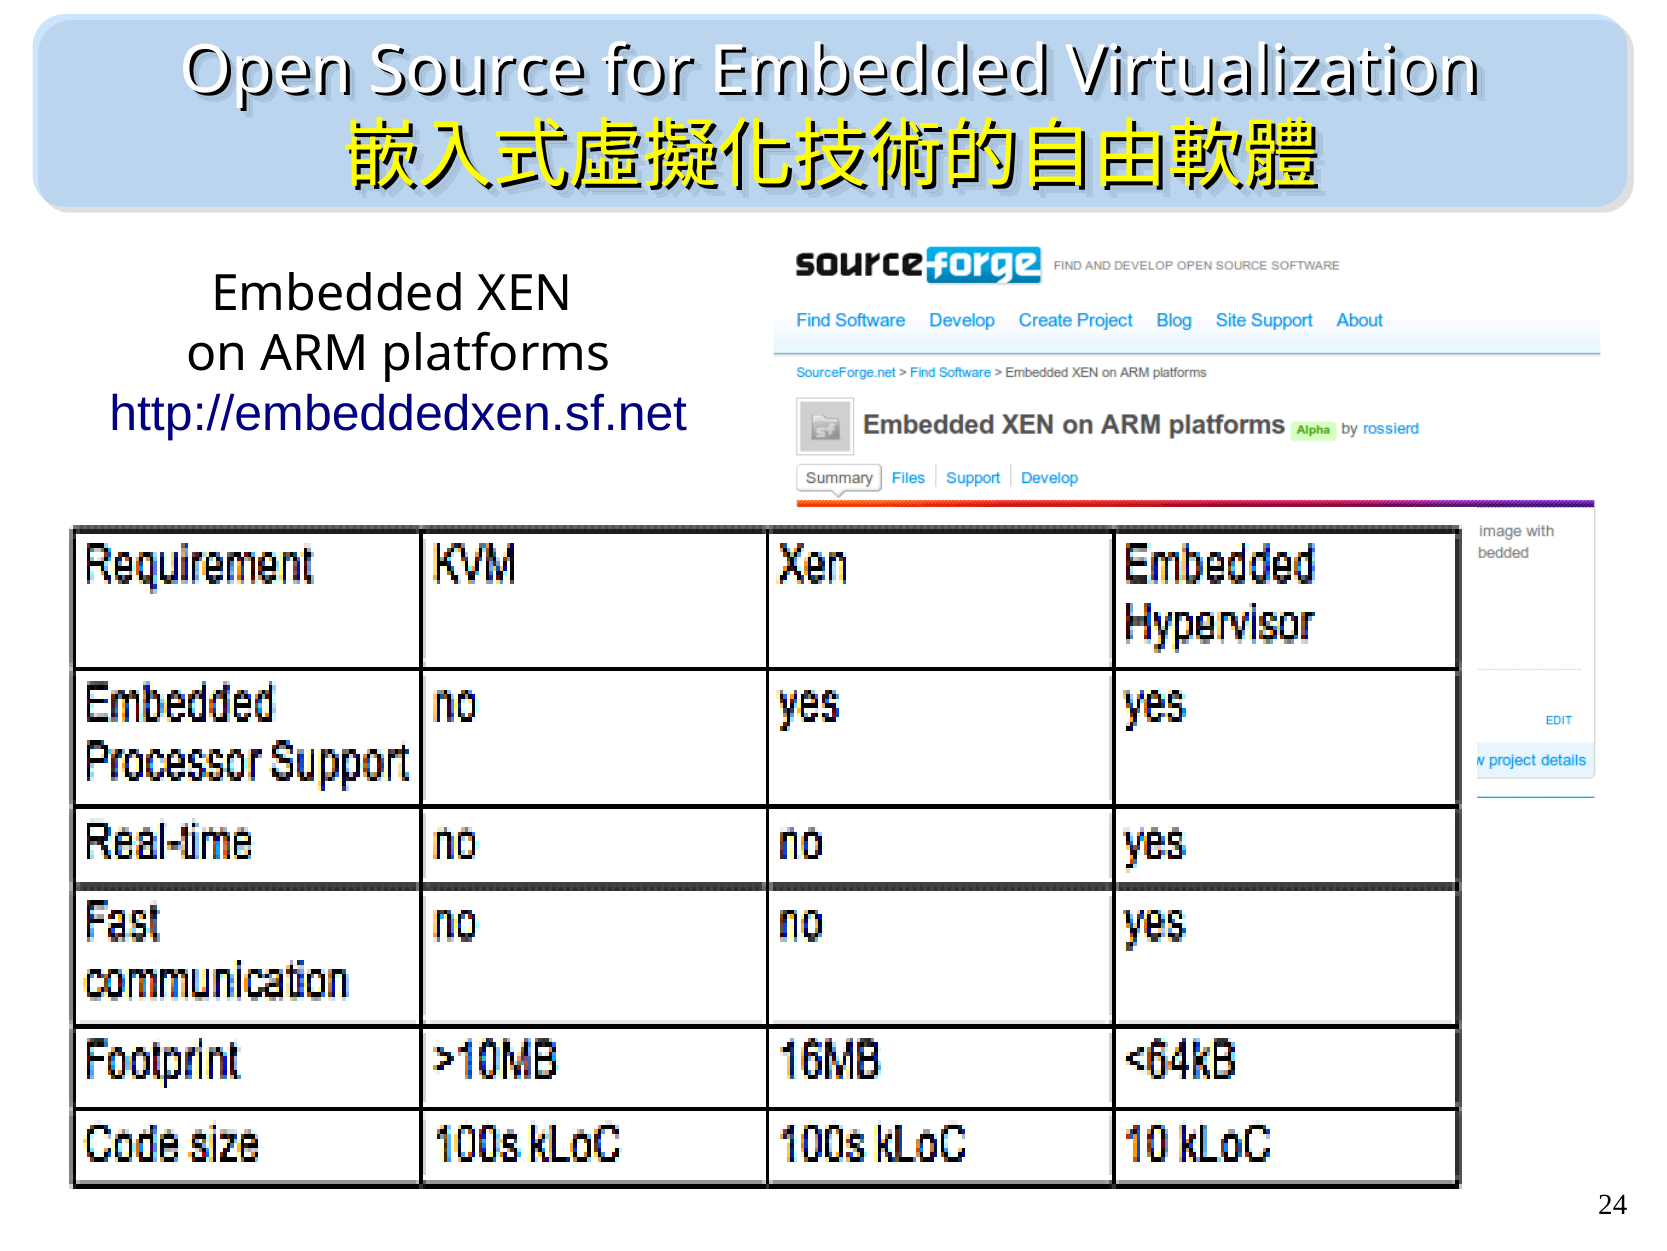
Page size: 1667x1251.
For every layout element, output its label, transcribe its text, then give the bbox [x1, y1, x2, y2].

text_box Embedded XEN on ARM platforms http://embeddedxen.sf.net [47, 252, 751, 448]
text_box Open Source for Embedded Virtualization 嵌入式虛擬化技術的自由軟體 [32, 14, 1628, 207]
picture [59, 236, 1601, 1217]
